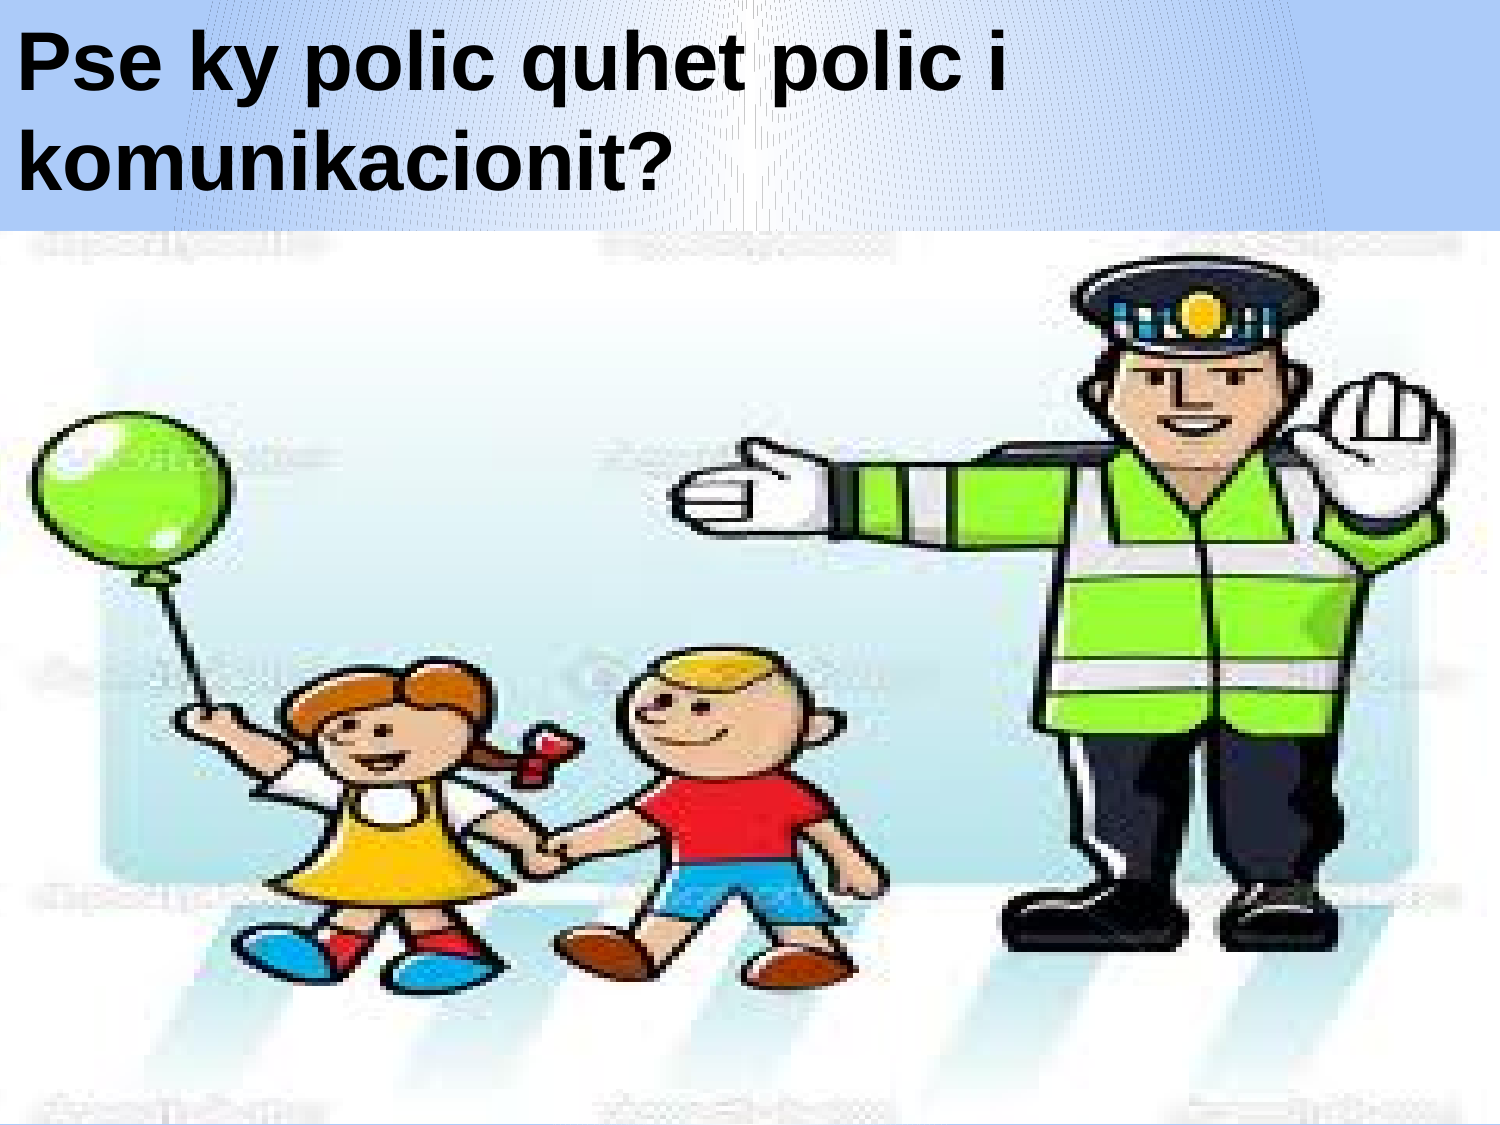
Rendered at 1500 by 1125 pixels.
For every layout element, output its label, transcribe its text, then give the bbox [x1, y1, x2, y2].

picture [0, 231, 1500, 1124]
text_box Pse ky polic quhet polic i komunikacionit? [1, 0, 1500, 231]
